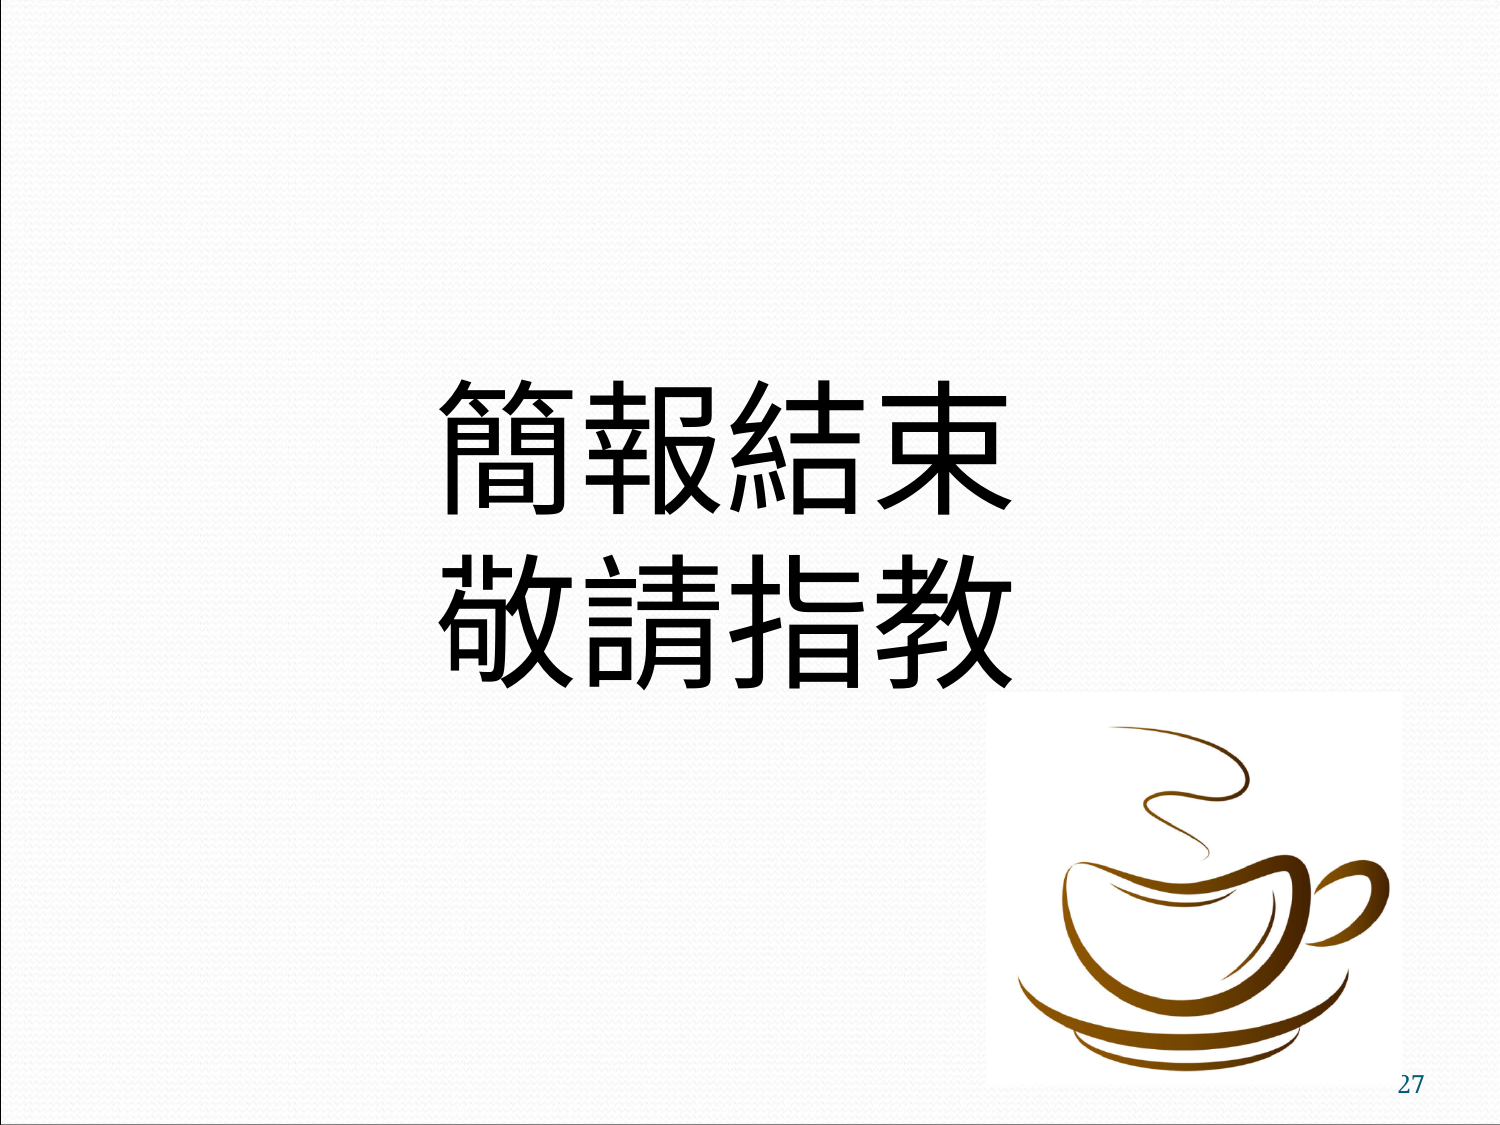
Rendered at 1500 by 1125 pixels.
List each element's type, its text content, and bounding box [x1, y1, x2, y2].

slide_number <編號> [1299, 1042, 1425, 1103]
picture [0, 0, 1500, 1125]
text_box 簡報結束 敬請指教 [419, 349, 1170, 715]
